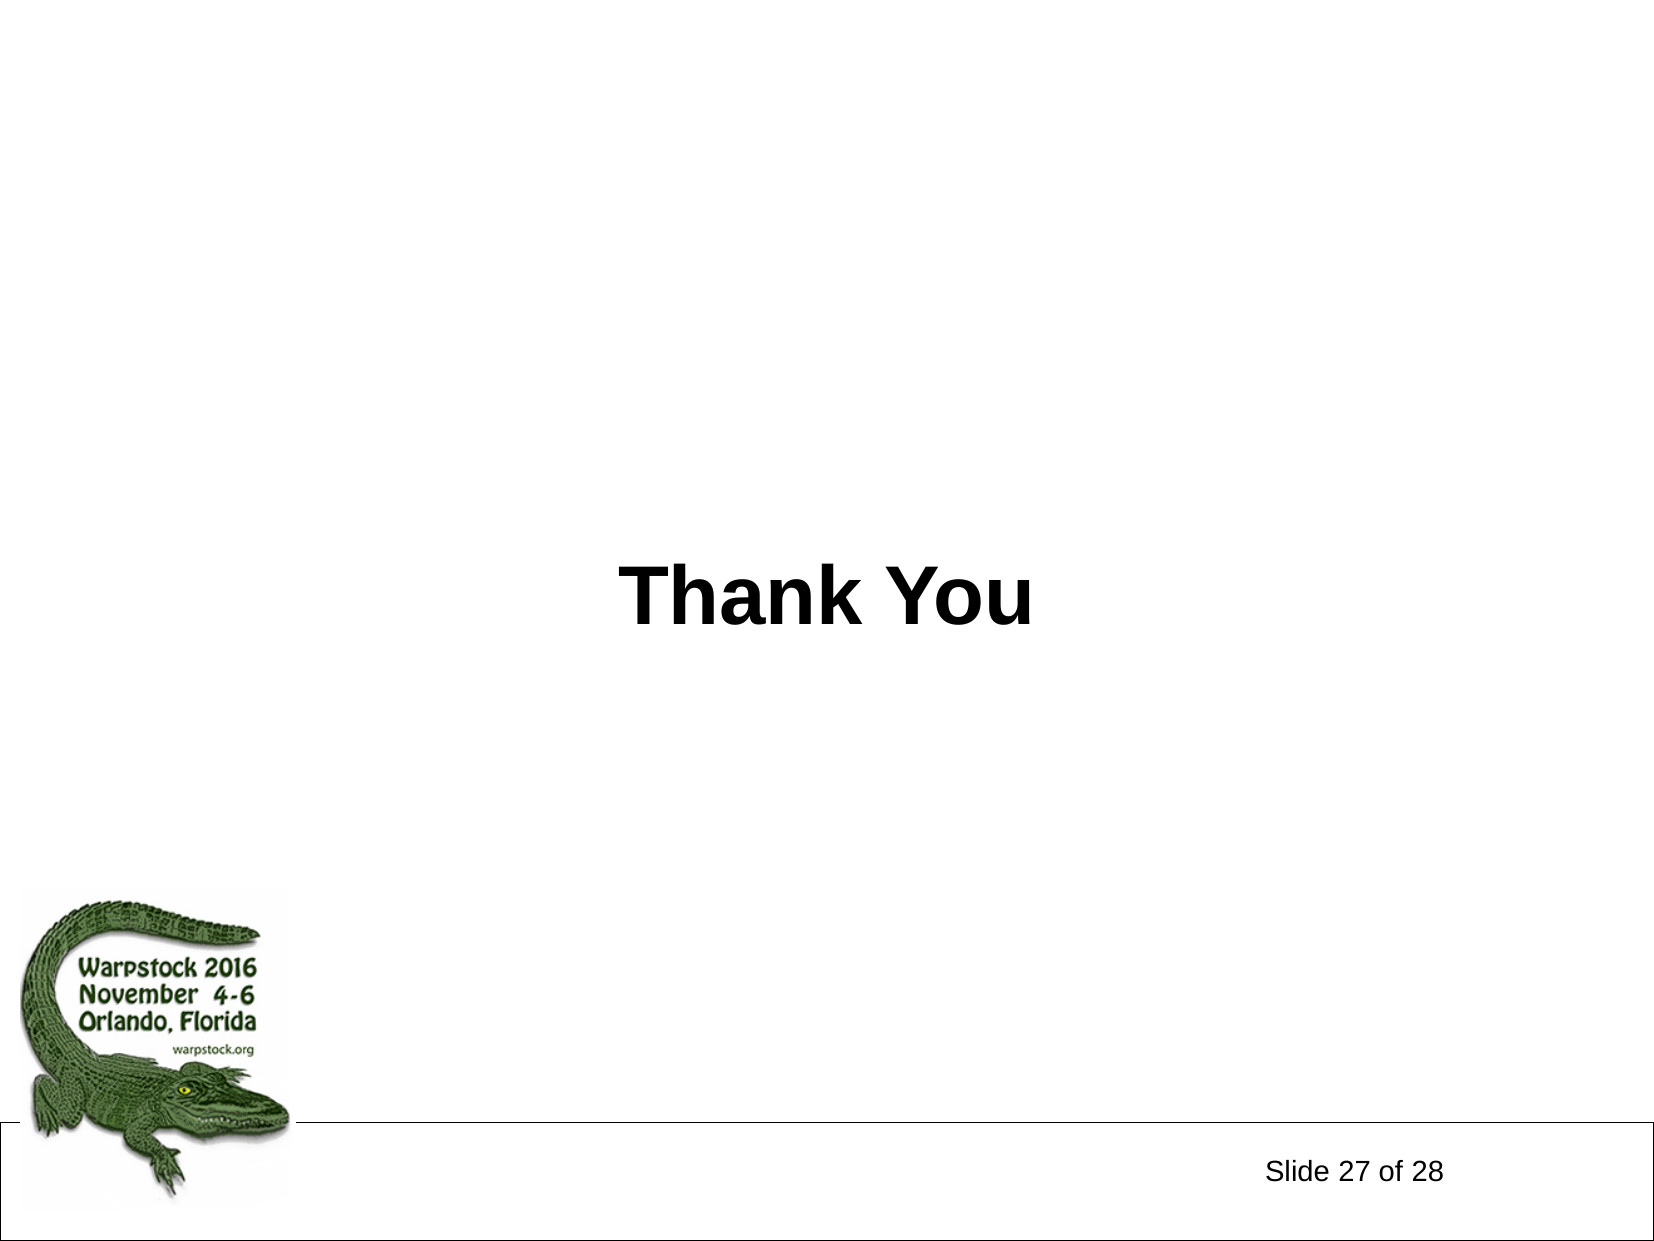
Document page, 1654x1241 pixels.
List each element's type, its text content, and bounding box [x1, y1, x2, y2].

picture [20, 888, 296, 1211]
title Thank You [82, 549, 1571, 643]
